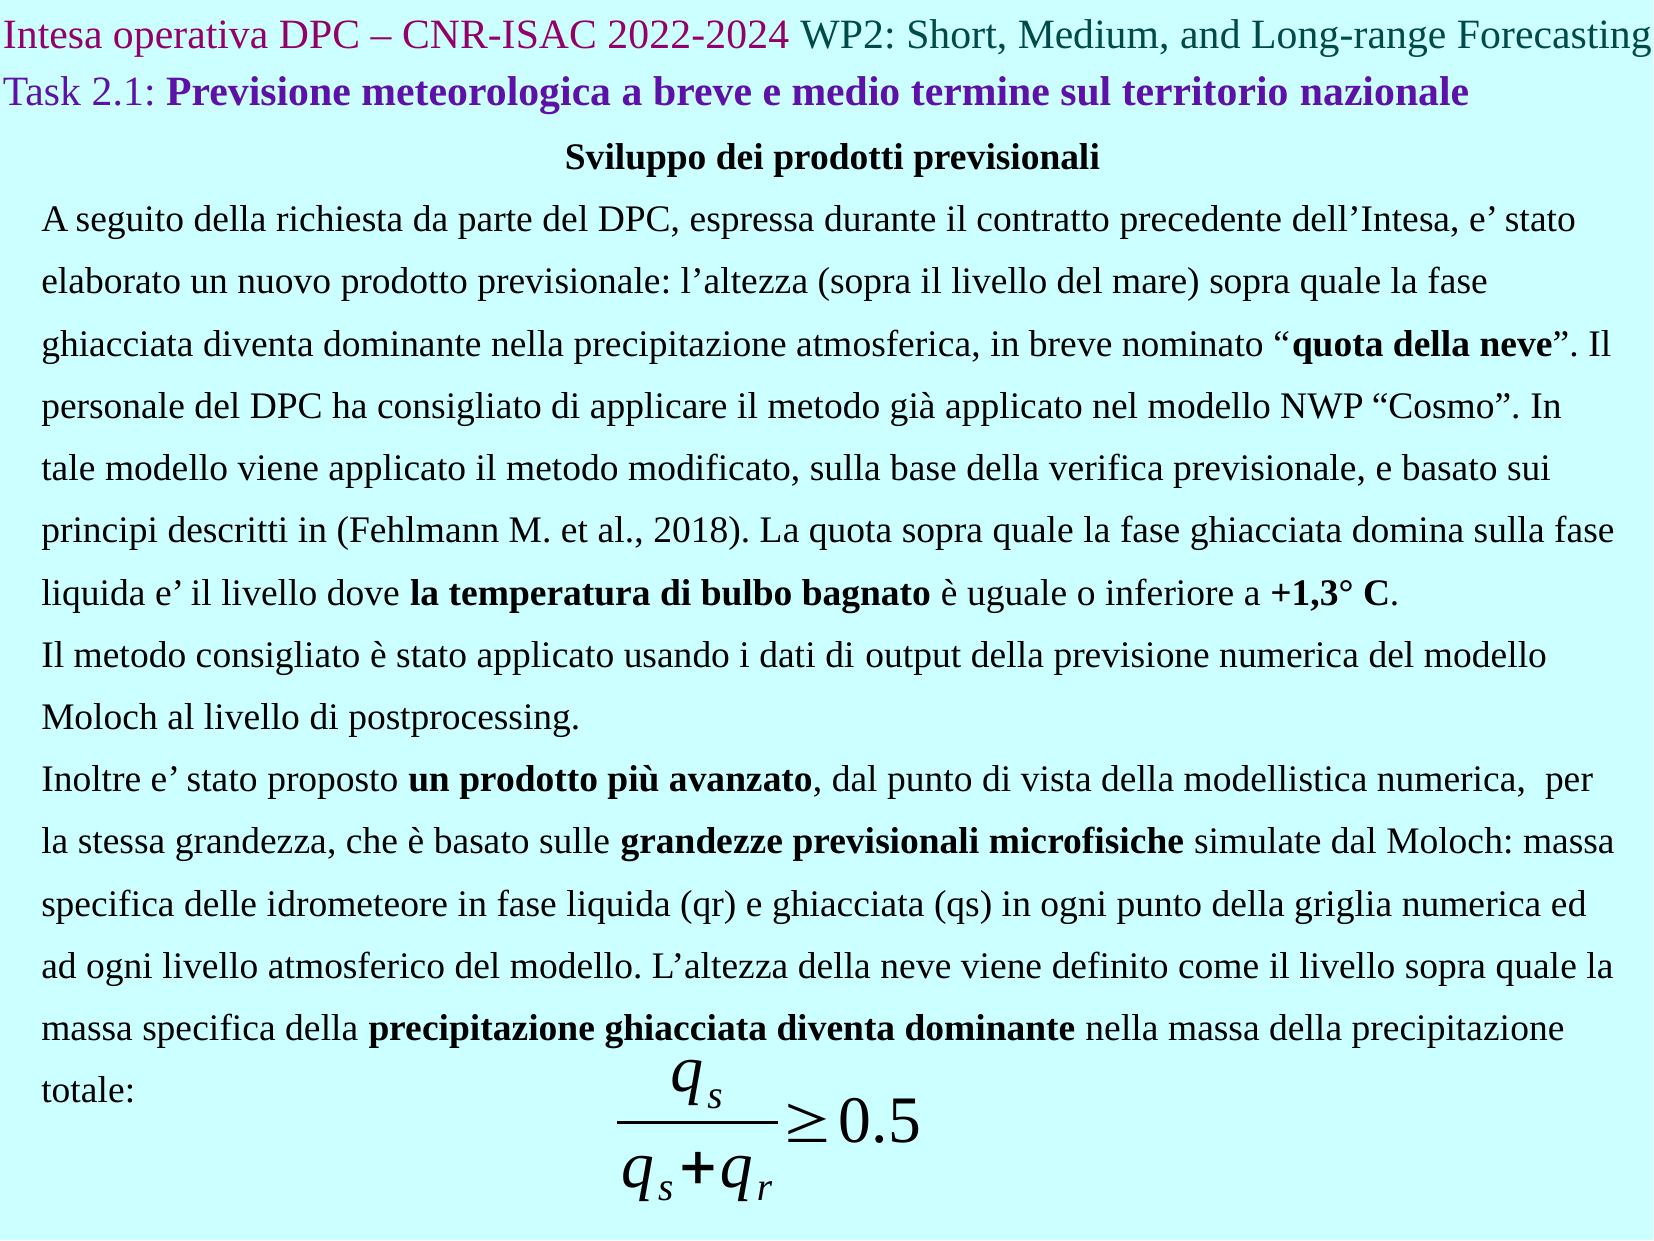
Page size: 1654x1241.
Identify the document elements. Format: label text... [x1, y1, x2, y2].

text_box Intesa operativa DPC – CNR-ISAC 2022-2024 WP2: Short, Medium, and Long-range Forecasting Task 2.1: Previsione meteorologica a breve e medio termine sul territorio nazionale [0, 8, 1654, 154]
text_box Sviluppo dei prodotti previsionali A seguito della richiesta da parte del DPC, espressa durante il contratto precedente dell’Intesa, e’ stato elaborato un nuovo prodotto previsionale: l’altezza (sopra il livello del mare) sopra quale la fase ghiacciata diventa dominante nella precipitazione atmosferica, in breve nominato “quota della neve”. Il personale del DPC ha consigliato di applicare il metodo già applicato nel modello NWP “Cosmo”. In tale modello viene applicato il metodo modificato, sulla base della verifica previsionale, e basato sui principi descritti in (Fehlmann M. et al., 2018). La quota sopra quale la fase ghiacciata domina sulla fase liquida e’ il livello dove la temperatura di bulbo bagnato è uguale o inferiore a +1,3° C. Il metodo consigliato è stato applicato usando i dati di output della previsione numerica del modello Moloch al livello di postprocessing. Inoltre e’ stato proposto un prodotto più avanzato, dal punto di vista della modellistica numerica, per la stessa grandezza, che è basato sulle grandezze previsionali microfisiche simulate dal Moloch: massa specifica delle idrometeore in fase liquida (qr) e ghiacciata (qs) in ogni punto della griglia numerica ed ad ogni livello atmosferico del modello. L’altezza della neve viene definito come il livello sopra quale la massa specifica della precipitazione ghiacciata diventa dominante nella massa della precipitazione totale: [41, 115, 1625, 1174]
chart [596, 1033, 937, 1211]
